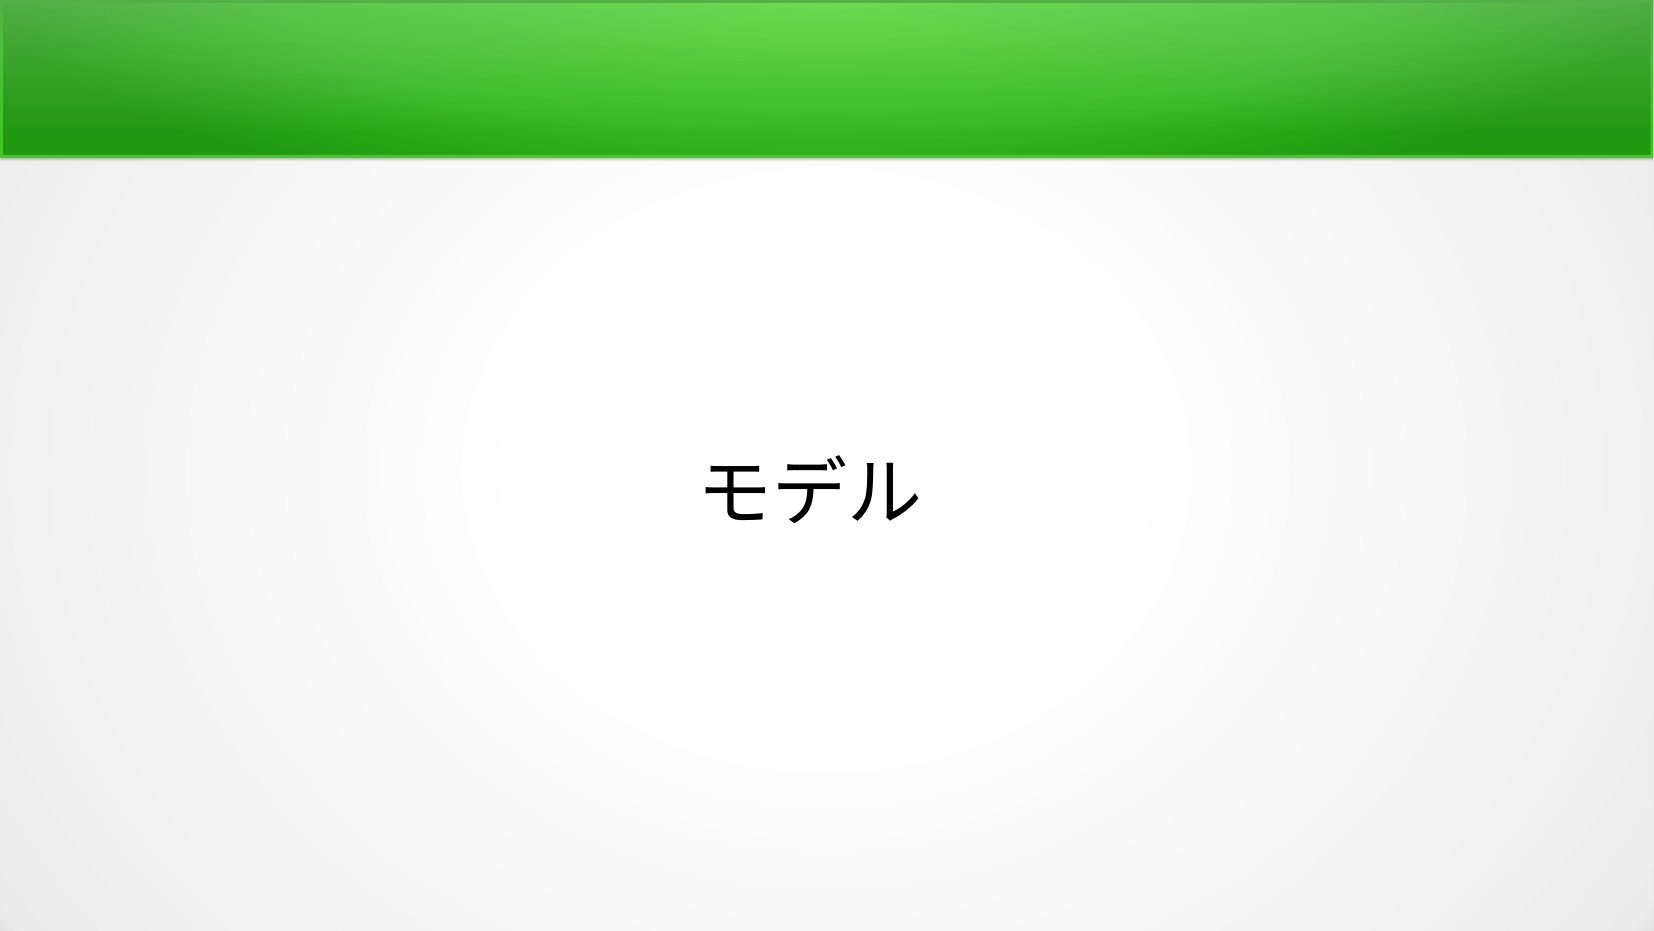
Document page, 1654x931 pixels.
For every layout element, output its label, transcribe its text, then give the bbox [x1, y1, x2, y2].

subtitle モデル [82, 217, 1538, 758]
